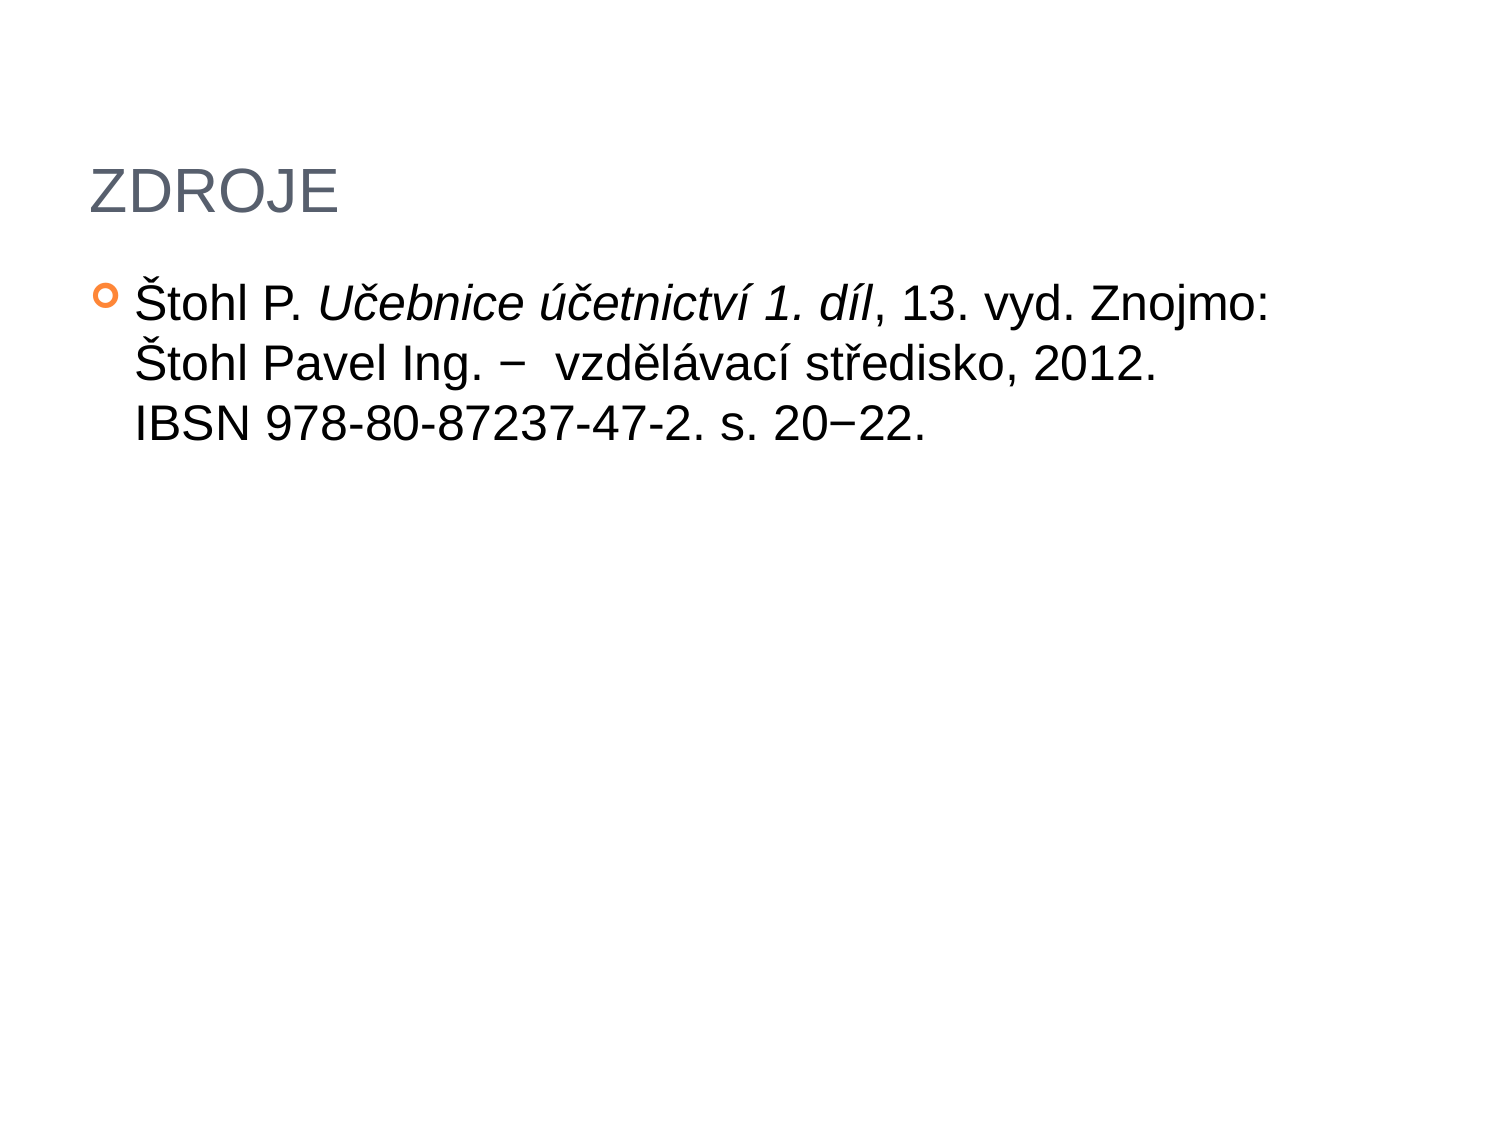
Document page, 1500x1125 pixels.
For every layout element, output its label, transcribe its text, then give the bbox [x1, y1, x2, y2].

title ZDROJE [74, 44, 1300, 233]
list Štohl P. Učebnice účetnictví 1. díl, 13. vyd. Znojmo: Štohl Pavel Ing. − vzdělávací středisko, 2012. IBSN 978-80-87237-47-2. s. 20−22. [74, 262, 1300, 1063]
